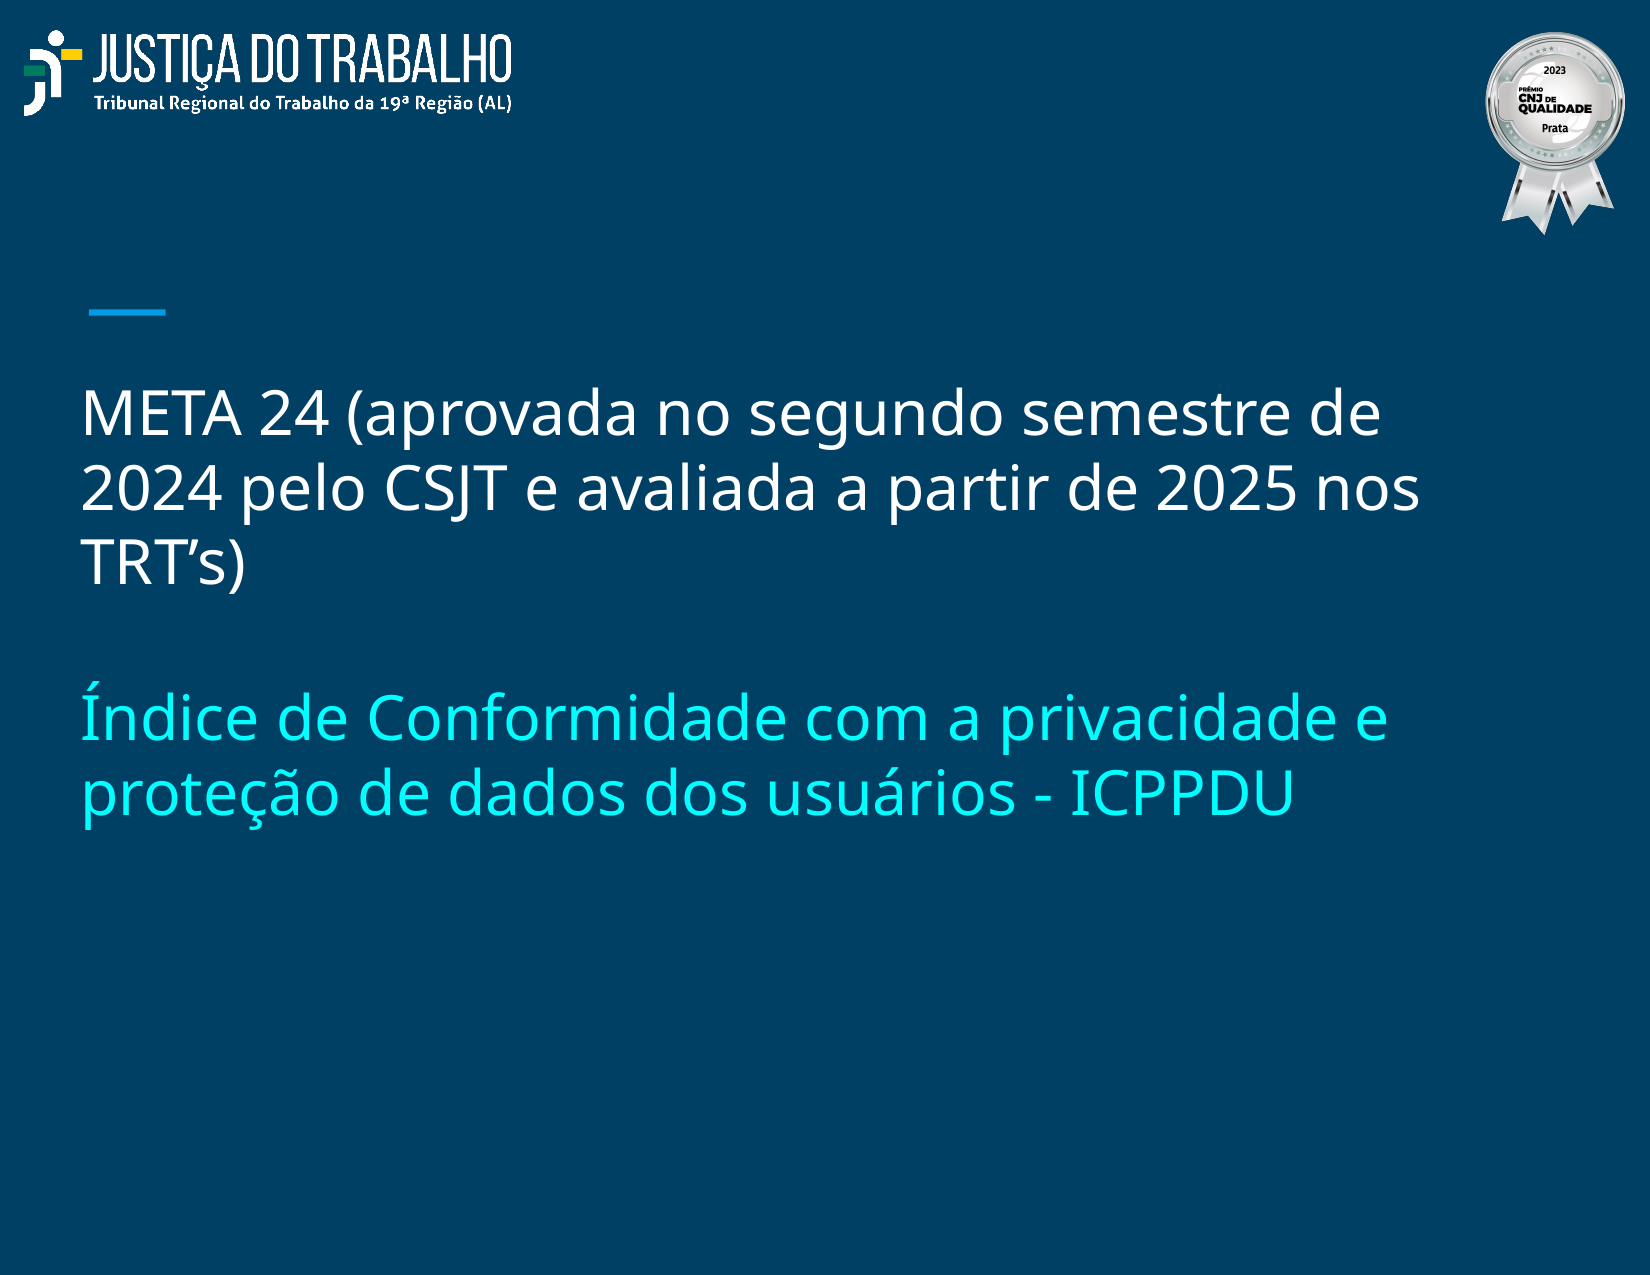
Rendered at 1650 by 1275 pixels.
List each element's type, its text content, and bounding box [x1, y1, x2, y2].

text_box META 24 (aprovada no segundo semestre de 2024 pelo CSJT e avaliada a partir de 2025 nos TRT’s) Índice de Conformidade com a privacidade e proteção de dados dos usuários - ICPPDU [65, 365, 1541, 911]
picture [1484, 30, 1626, 237]
picture [24, 30, 511, 116]
